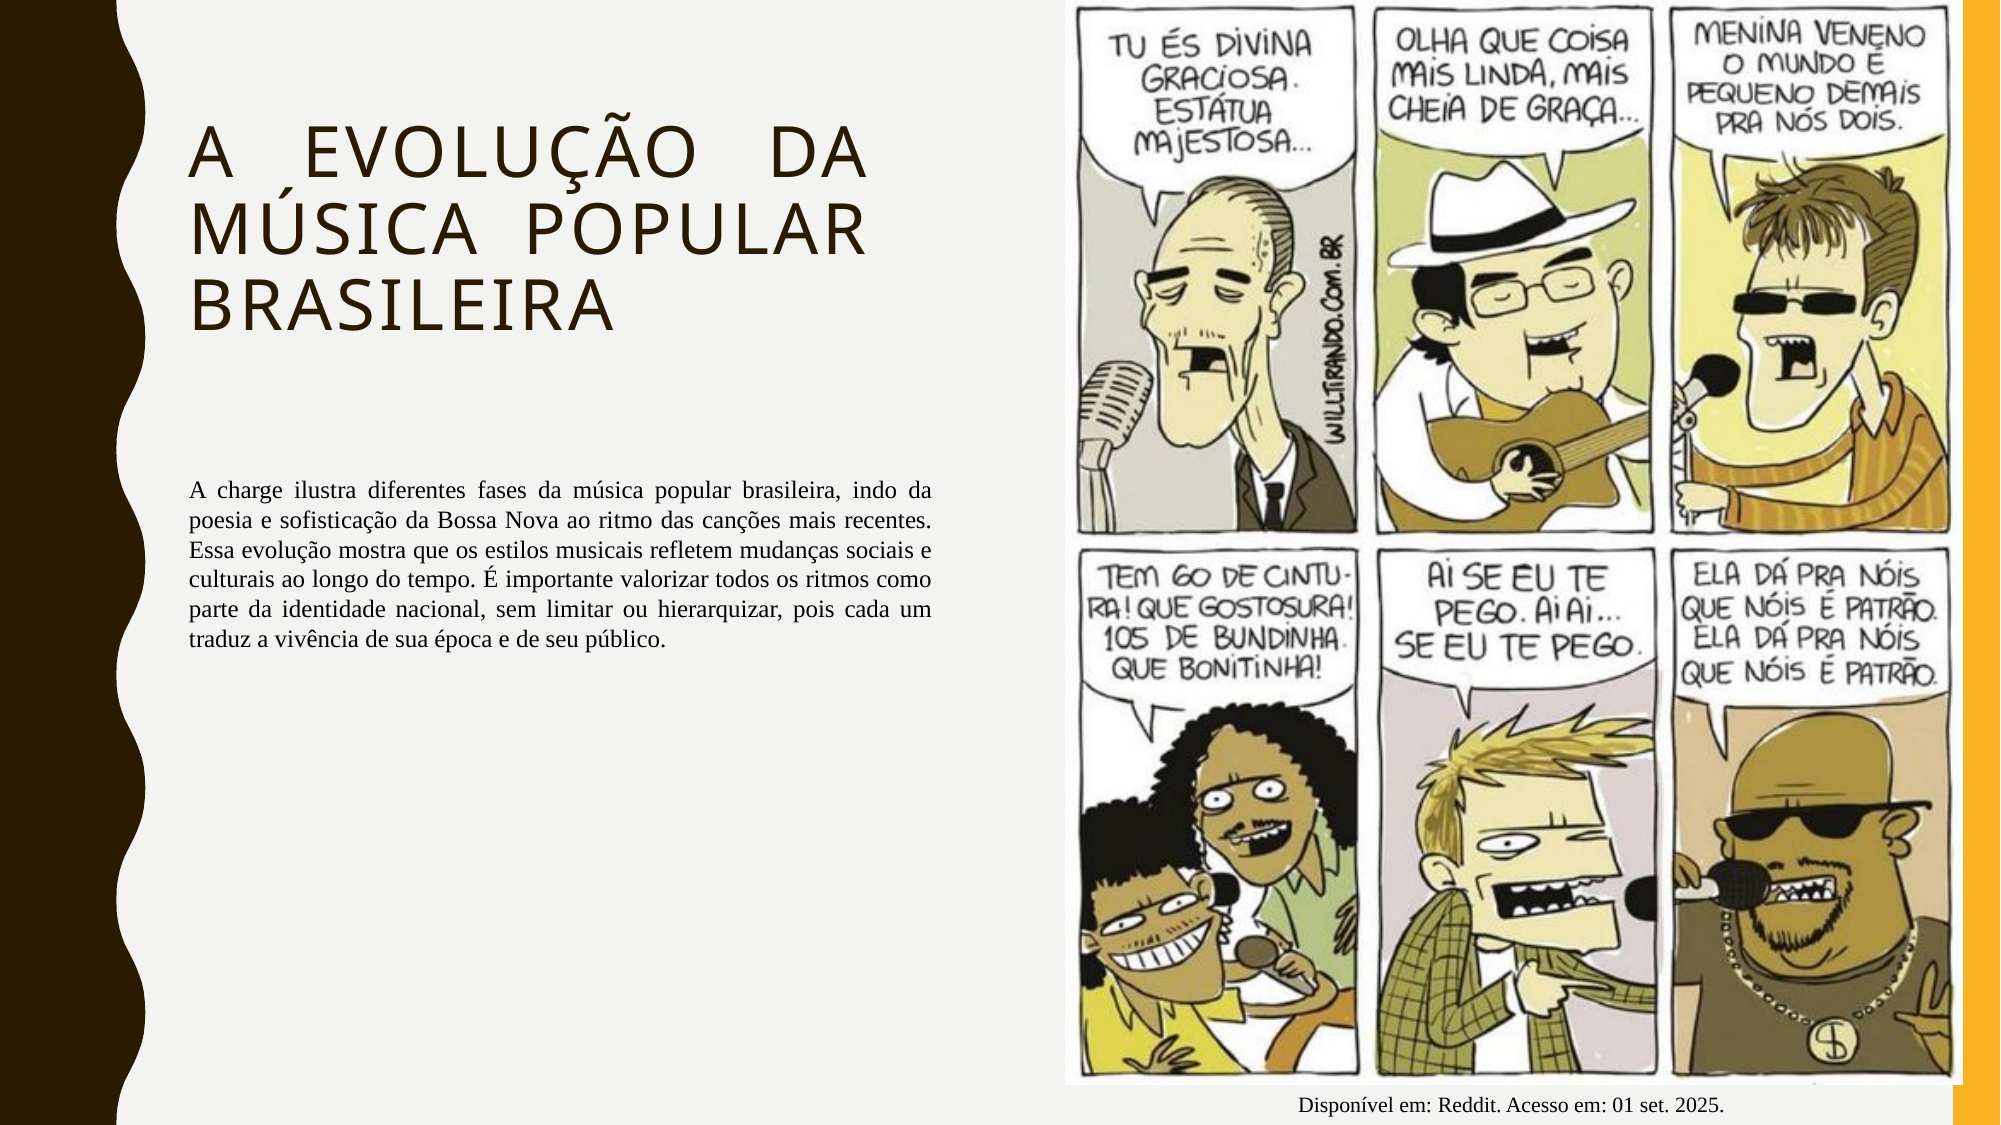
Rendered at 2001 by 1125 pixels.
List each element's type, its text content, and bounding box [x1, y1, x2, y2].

picture [1065, 0, 1963, 1085]
text_box A charge ilustra diferentes fases da música popular brasileira, indo da poesia e sofisticação da Bossa Nova ao ritmo das canções mais recentes. Essa evolução mostra que os estilos musicais refletem mudanças sociais e culturais ao longo do tempo. É importante valorizar todos os ritmos como parte da identidade nacional, sem limitar ou hierarquizar, pois cada um traduz a vivência de sua época e de seu público. [174, 466, 961, 660]
text_box Disponível em: Reddit. Acesso em: 01 set. 2025. [1283, 1083, 1740, 1125]
title A EVOLUÇÃO DA MÚSICA POPULAR BRASILEIRA [173, 109, 939, 355]
